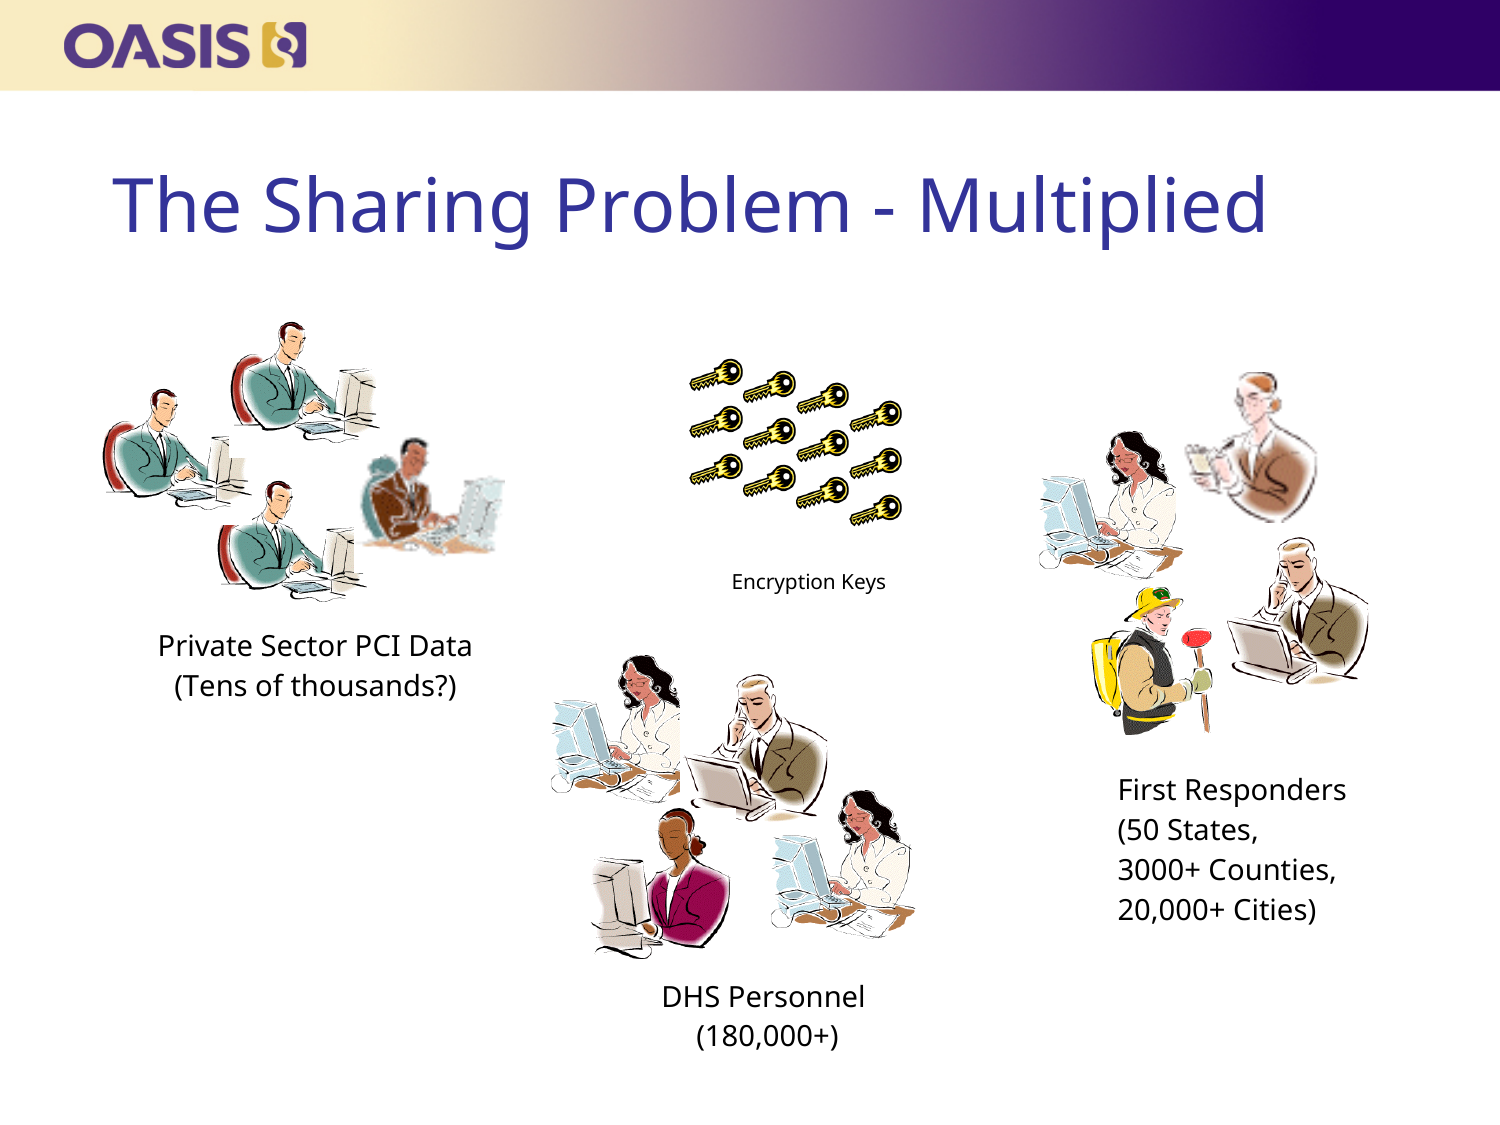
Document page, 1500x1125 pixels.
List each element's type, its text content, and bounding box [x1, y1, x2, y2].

text_box Private Sector PCI Data (Tens of thousands?) [142, 618, 484, 704]
text_box First Responders (50 States, 3000+ Counties, 20,000+ Cities) [1102, 762, 1356, 920]
title The Sharing Problem - Multiplied [112, 114, 1388, 303]
text_box Encryption Keys [716, 560, 897, 601]
text_box DHS Personnel (180,000+) [646, 968, 878, 1055]
picture [0, 0, 1500, 1125]
